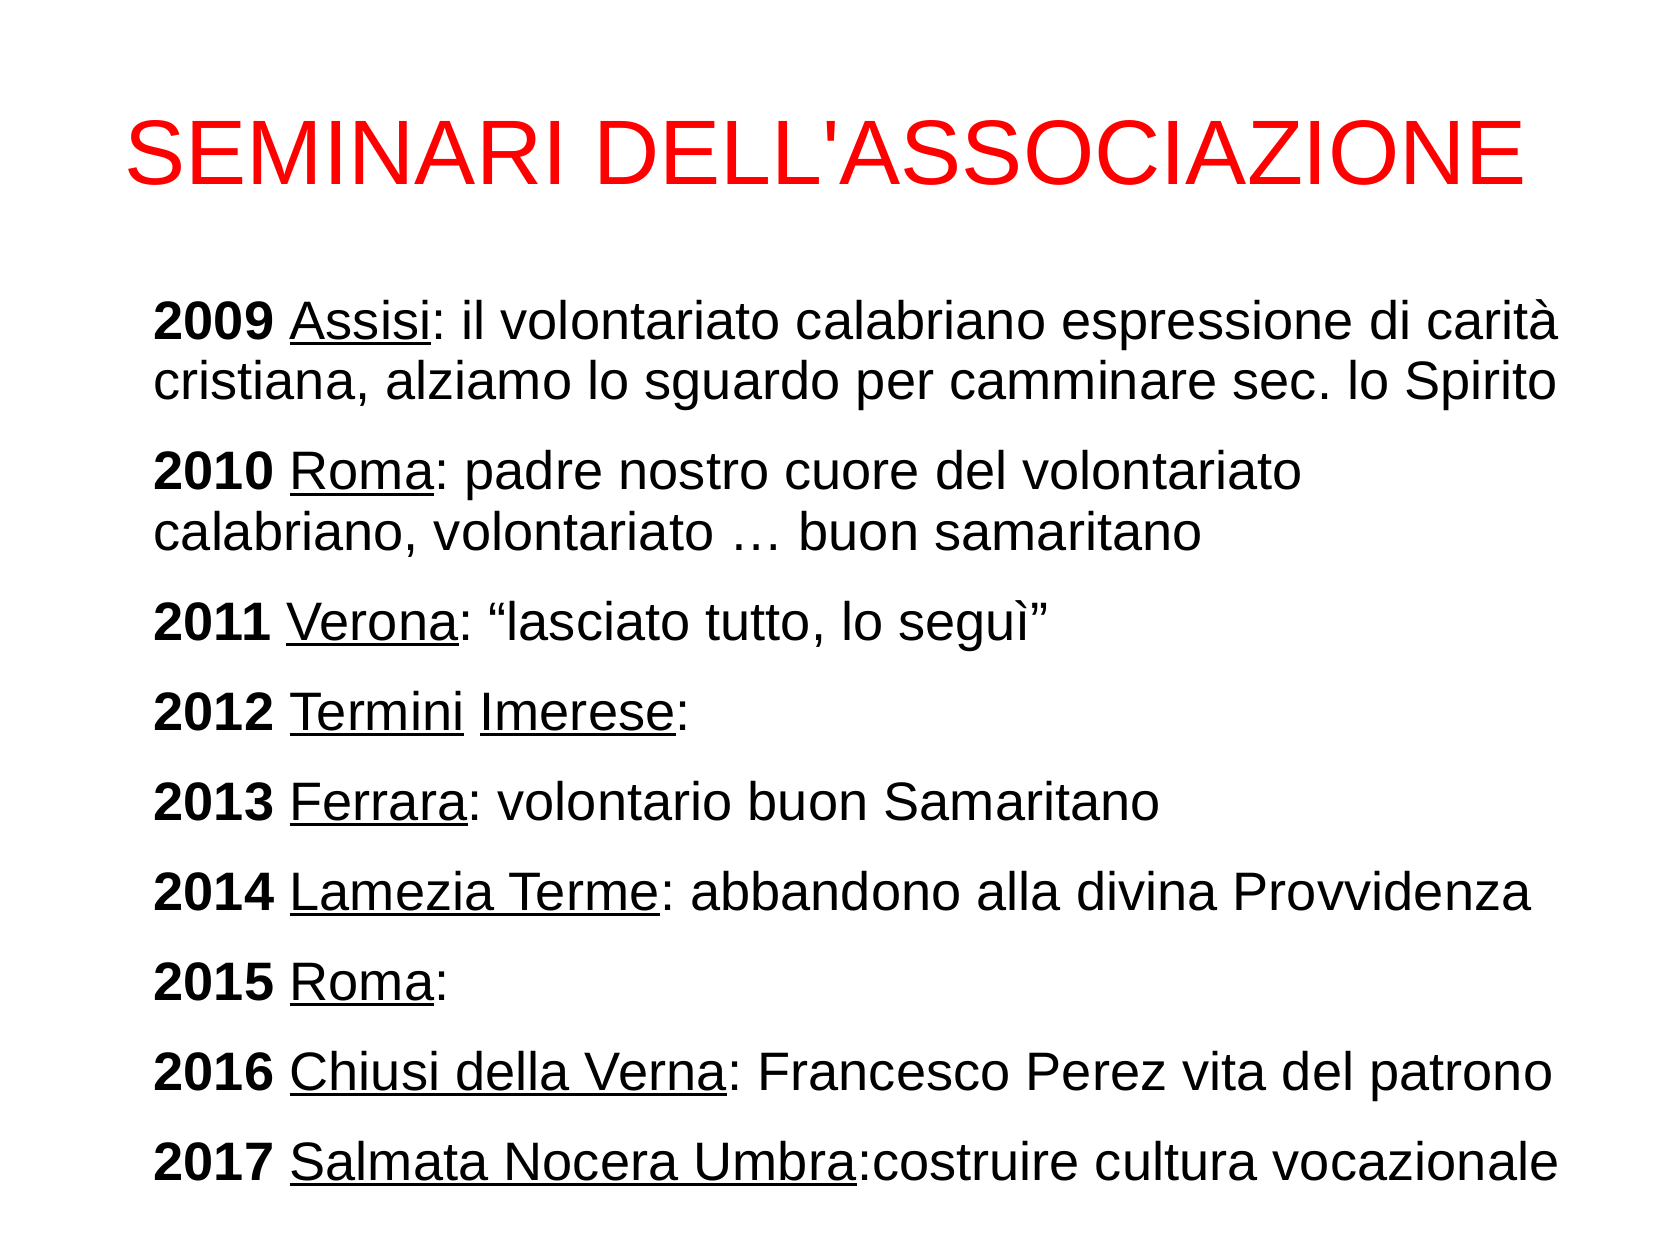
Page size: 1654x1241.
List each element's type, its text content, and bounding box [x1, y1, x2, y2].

title SEMINARI DELL'ASSOCIAZIONE [82, 49, 1571, 257]
list 2009 Assisi: il volontariato calabriano espressione di carità cristiana, alziamo lo sguardo per camminare sec. lo Spirito 2010 Roma: padre nostro cuore del volontariato calabriano, volontariato … buon samaritano 2011 Verona: “lasciato tutto, lo seguì” 2012 Termini Imerese: 2013 Ferrara: volontario buon Samaritano 2014 Lamezia Terme: abbandono alla divina Provvidenza 2015 Roma: 2016 Chiusi della Verna: Francesco Perez vita del patrono 2017 Salmata Nocera Umbra:costruire cultura vocazionale [82, 290, 1571, 1208]
